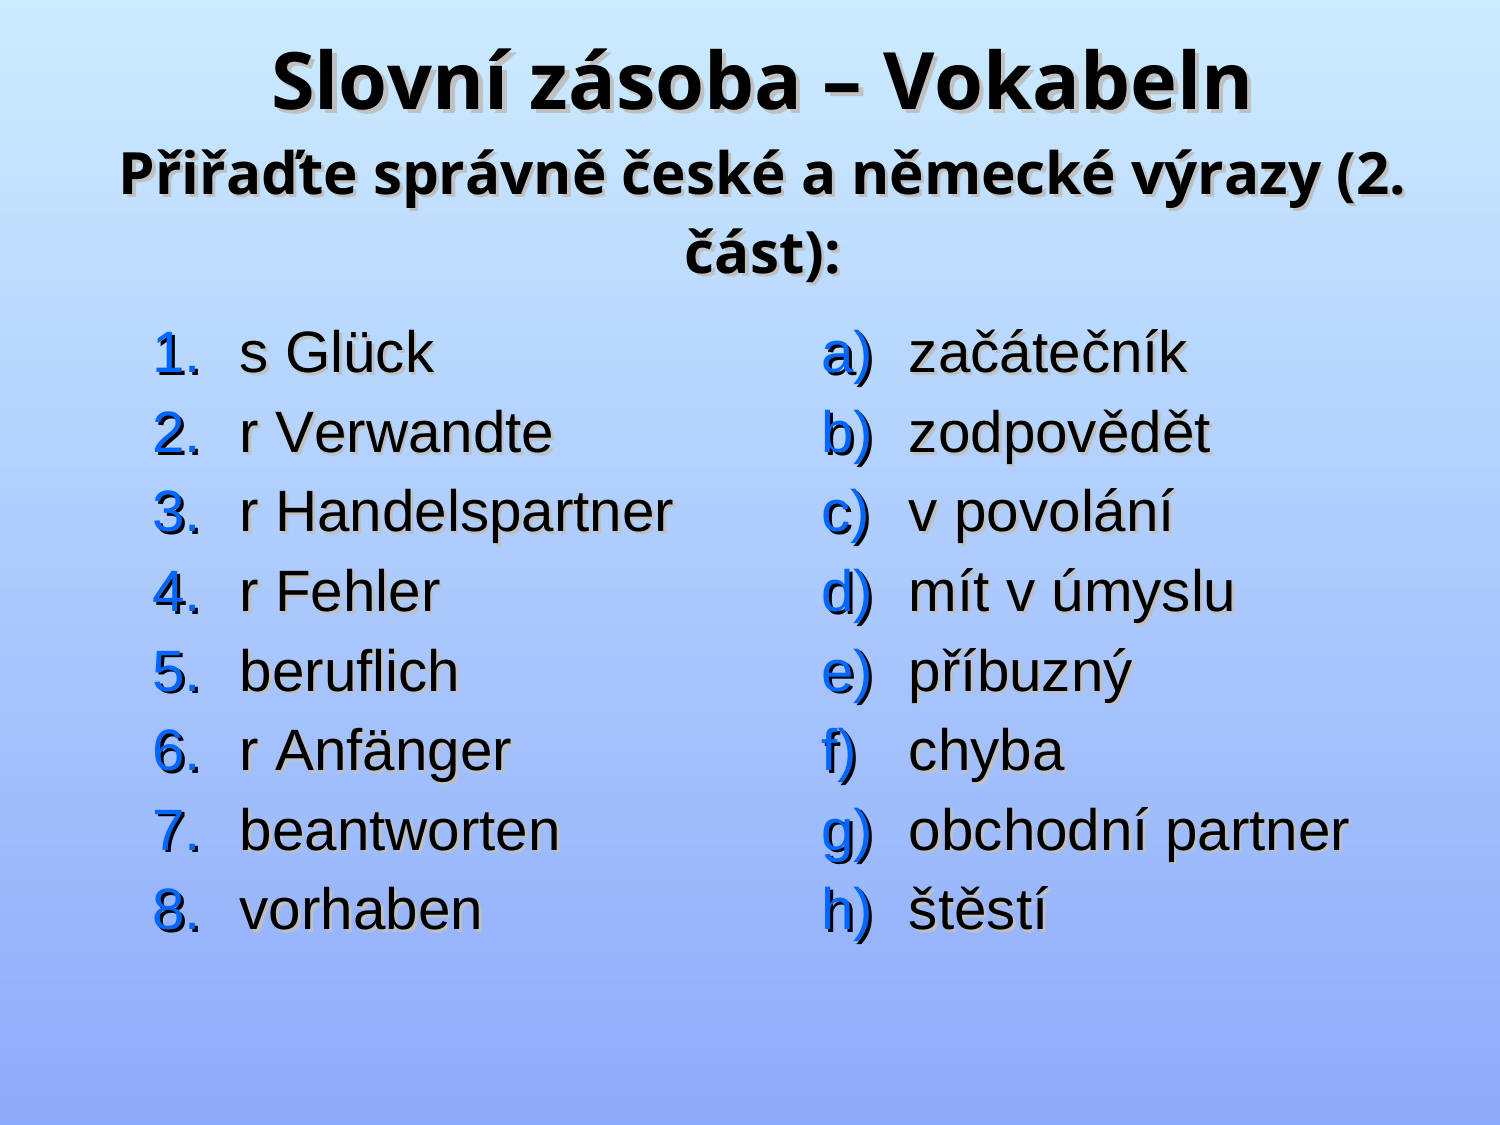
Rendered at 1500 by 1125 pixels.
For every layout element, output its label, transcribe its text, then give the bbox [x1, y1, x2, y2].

list s Glück r Verwandte r Handelspartner r Fehler beruflich r Anfänger beantworten vorhaben [137, 312, 782, 1000]
title Slovní zásoba – Vokabeln Přiřaďte správně české a německé výrazy (2. část): [75, 11, 1451, 304]
list začátečník zodpovědět v povolání mít v úmyslu příbuzný chyba obchodní partner štěstí [806, 312, 1452, 1000]
